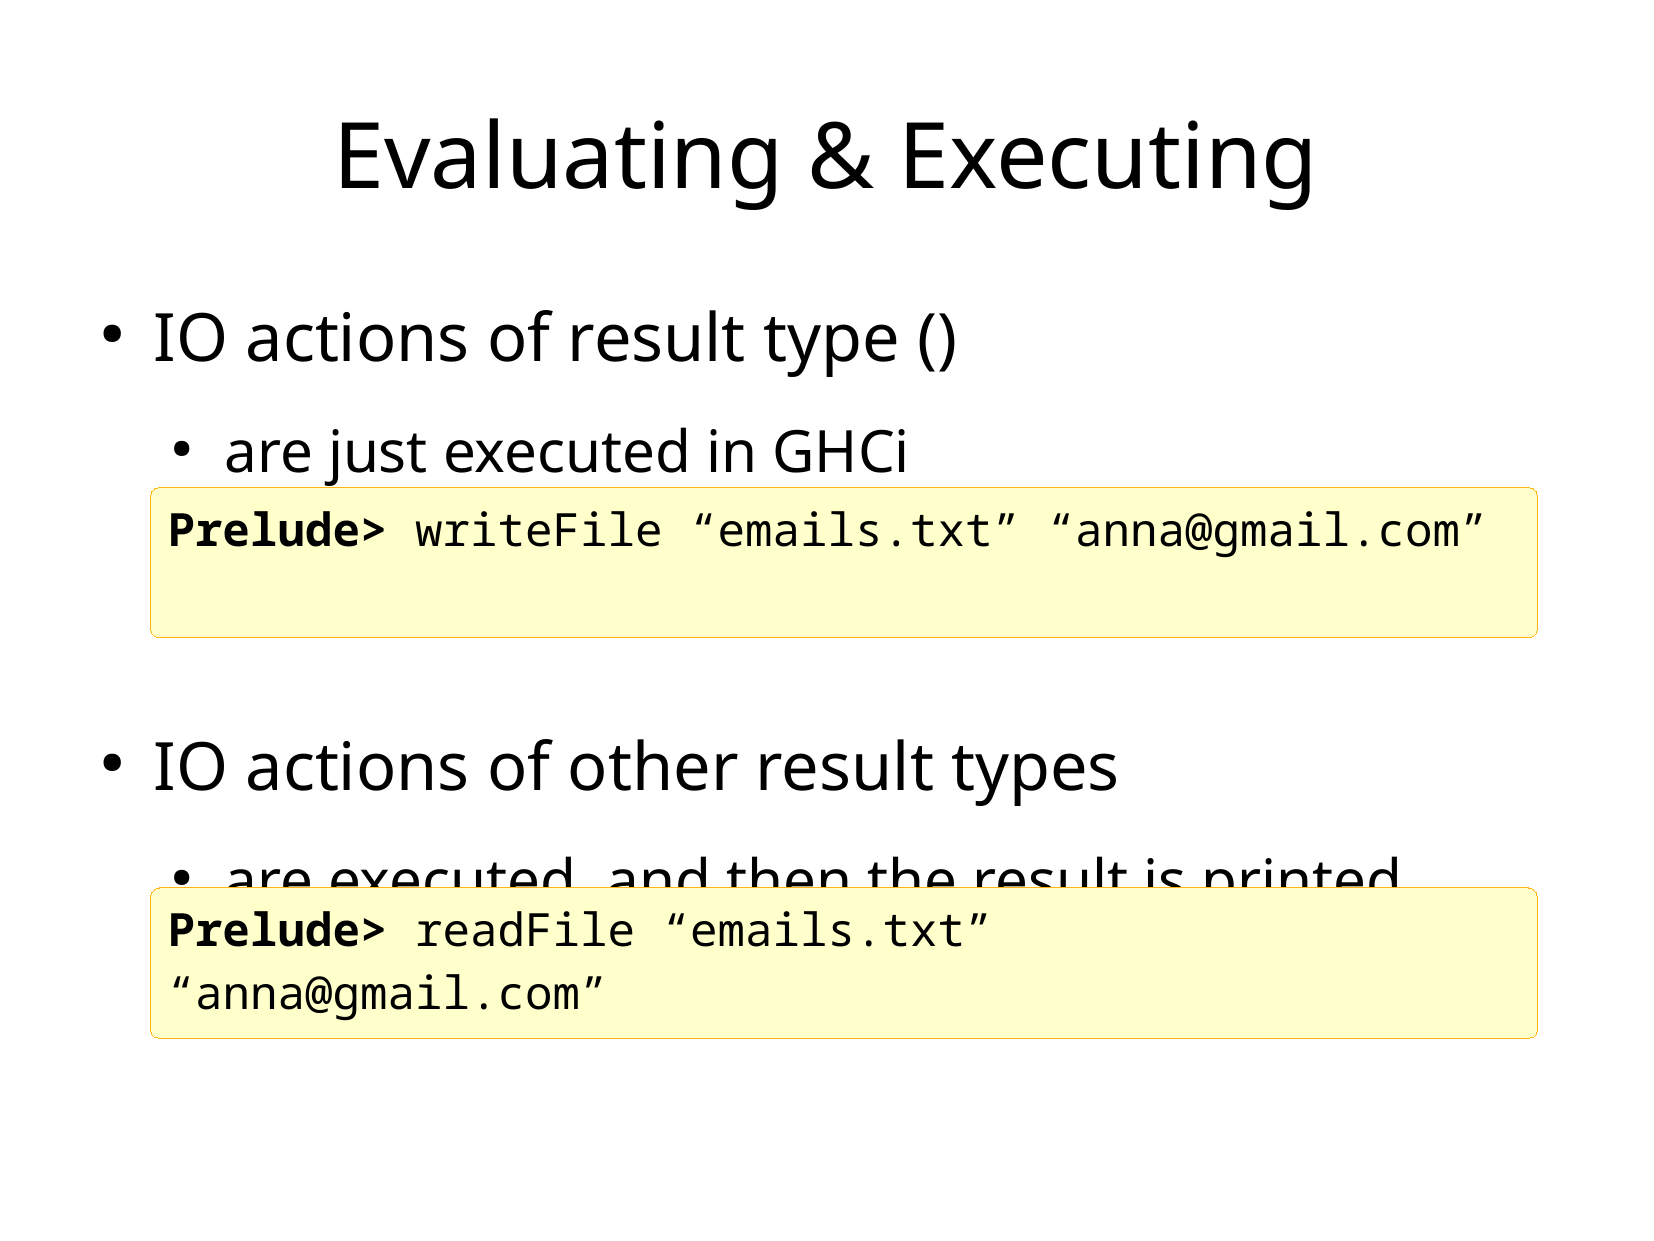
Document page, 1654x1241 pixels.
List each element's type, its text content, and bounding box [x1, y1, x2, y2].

text_box Prelude> readFile “emails.txt” “anna@gmail.com” [150, 887, 1538, 1039]
title Evaluating & Executing [82, 56, 1571, 250]
text_box Prelude> writeFile “emails.txt” “anna@gmail.com” [150, 487, 1538, 638]
list IO actions of result type () are just executed in GHCi IO actions of other result types are executed, and then the result is printed [82, 290, 1571, 1109]
